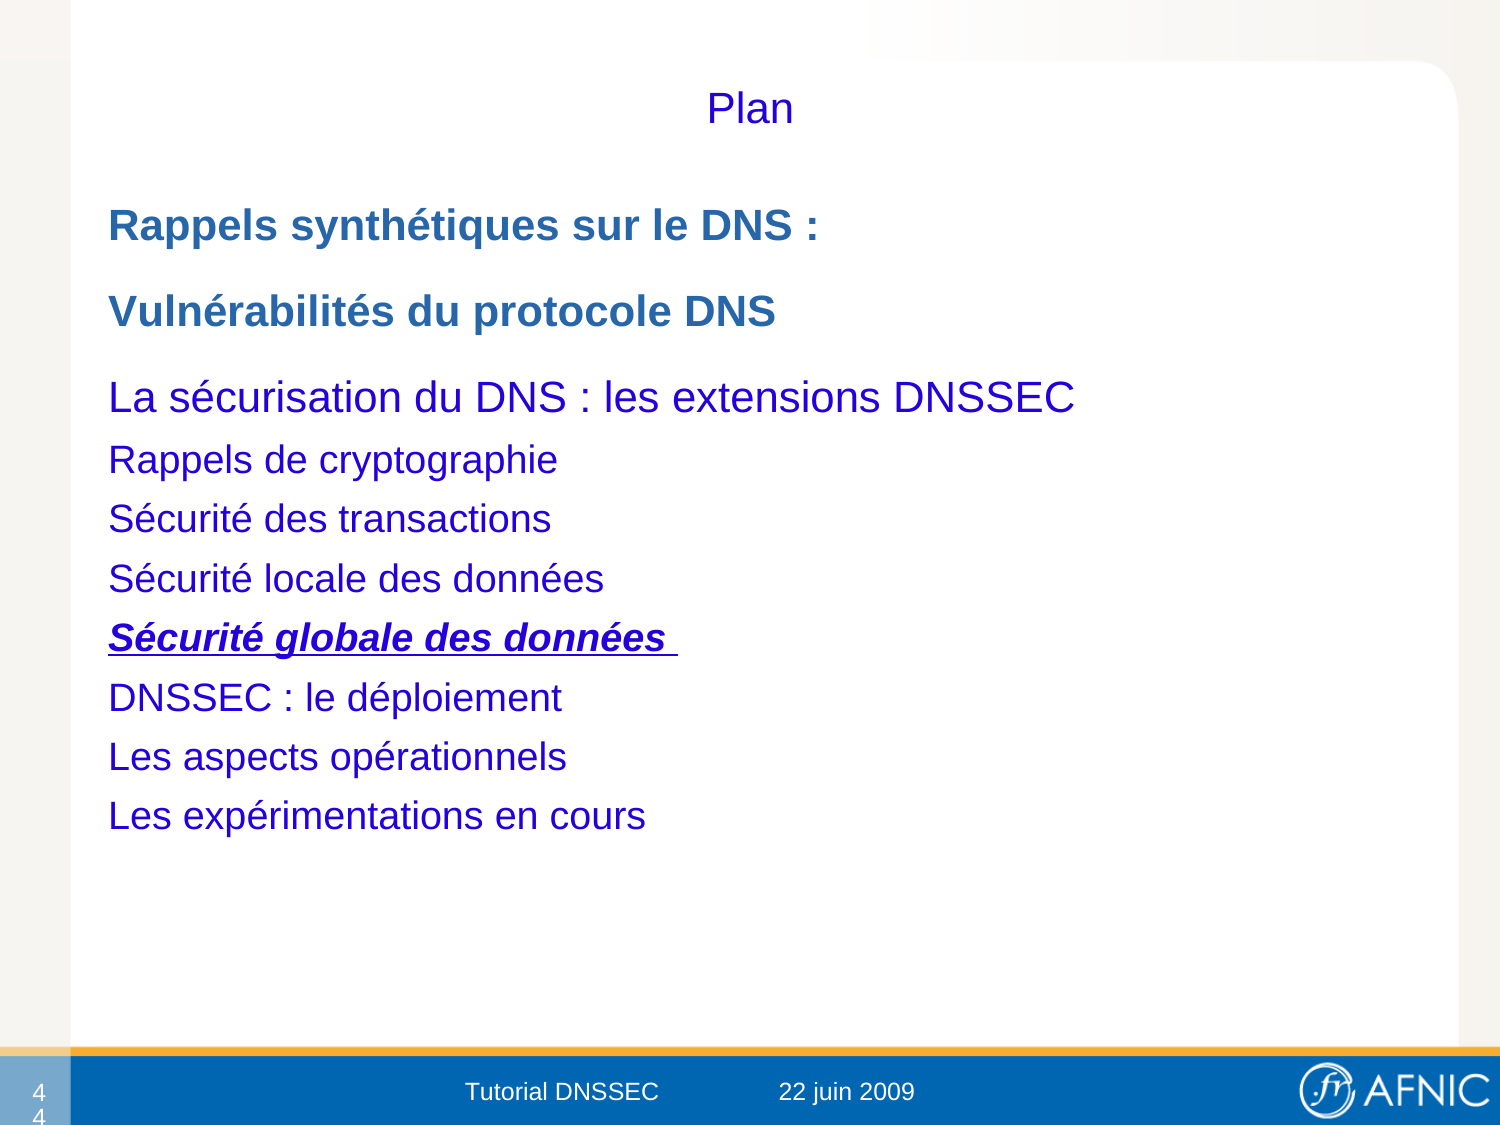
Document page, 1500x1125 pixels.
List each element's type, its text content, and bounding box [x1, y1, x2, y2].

picture [0, 0, 1500, 1125]
list Rappels synthétiques sur le DNS : Vulnérabilités du protocole DNS La sécurisation du DNS : les extensions DNSSEC Rappels de cryptographie Sécurité des transactions Sécurité locale des données Sécurité globale des données DNSSEC : le déploiement Les aspects opérationnels Les expérimentations en cours [108, 192, 1426, 1004]
title Plan [110, 19, 1391, 192]
picture [35, 1112, 41, 1120]
